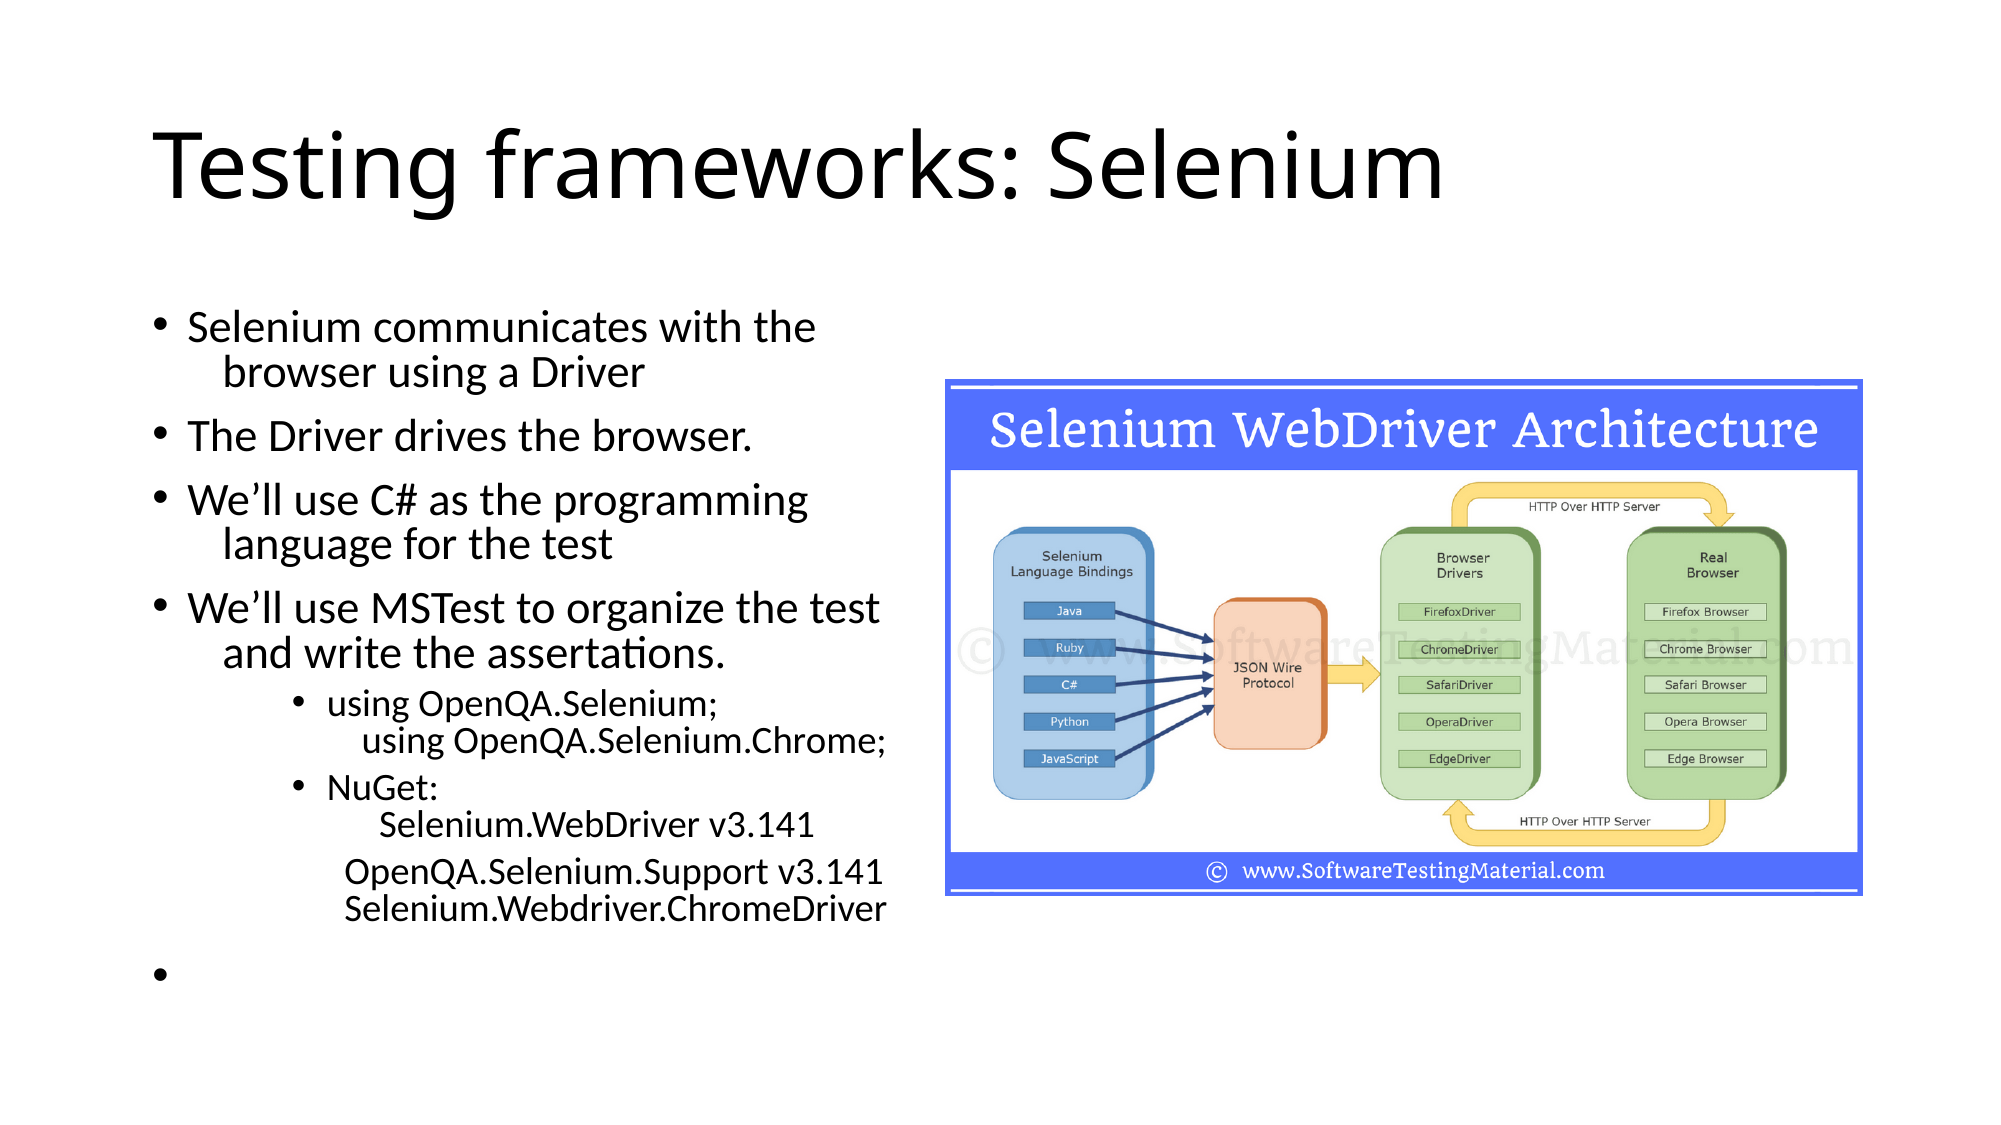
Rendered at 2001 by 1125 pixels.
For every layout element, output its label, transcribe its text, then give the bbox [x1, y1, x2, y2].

title Testing frameworks: Selenium [137, 59, 1863, 278]
list Selenium communicates with the browser using a Driver The Driver drives the browser. We’ll use C# as the programming language for the test We’ll use MSTest to organize the test and write the assertations. using OpenQA.Selenium; using OpenQA.Selenium.Chrome; NuGet: Selenium.WebDriver v3.141 OpenQA.Selenium.Support v3.141 Selenium.Webdriver.ChromeDriver [137, 299, 912, 1036]
picture [945, 379, 1863, 896]
